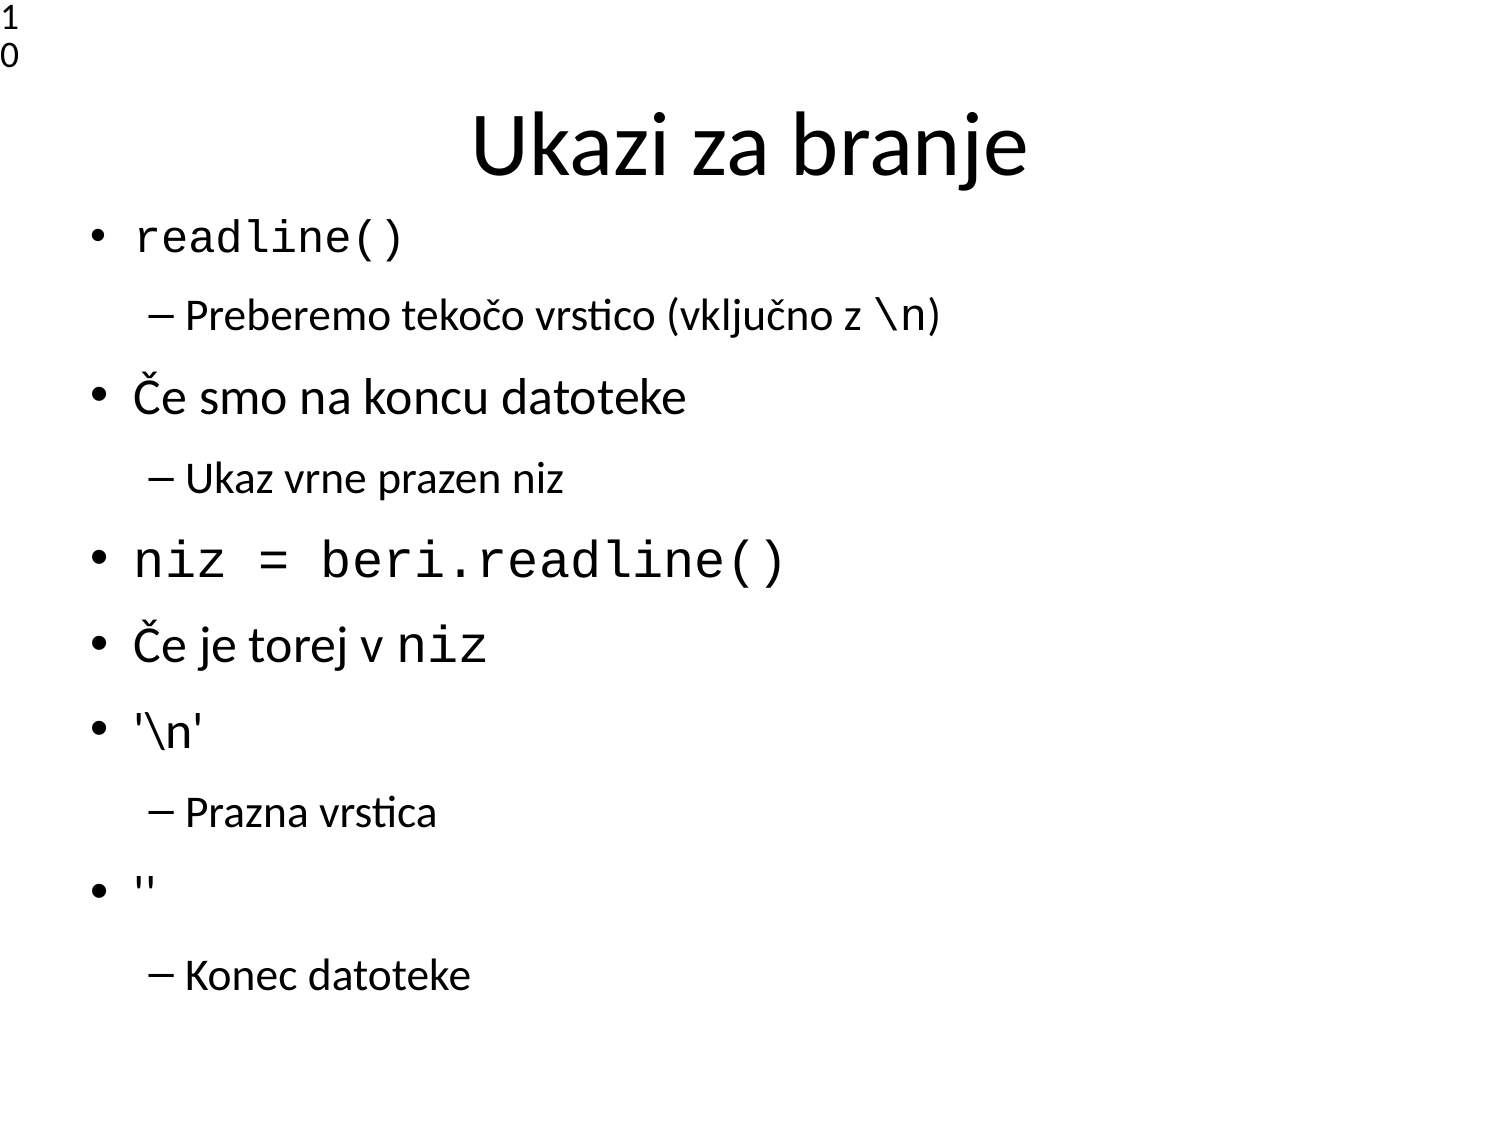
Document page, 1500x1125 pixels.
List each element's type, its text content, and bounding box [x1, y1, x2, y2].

title Ukazi za branje [75, 45, 1425, 200]
list readline() Preberemo tekočo vrstico (vključno z \n) Če smo na koncu datoteke Ukaz vrne prazen niz niz = beri.readline() Če je torej v niz '\n' Prazna vrstica '' Konec datoteke [75, 200, 1425, 1010]
